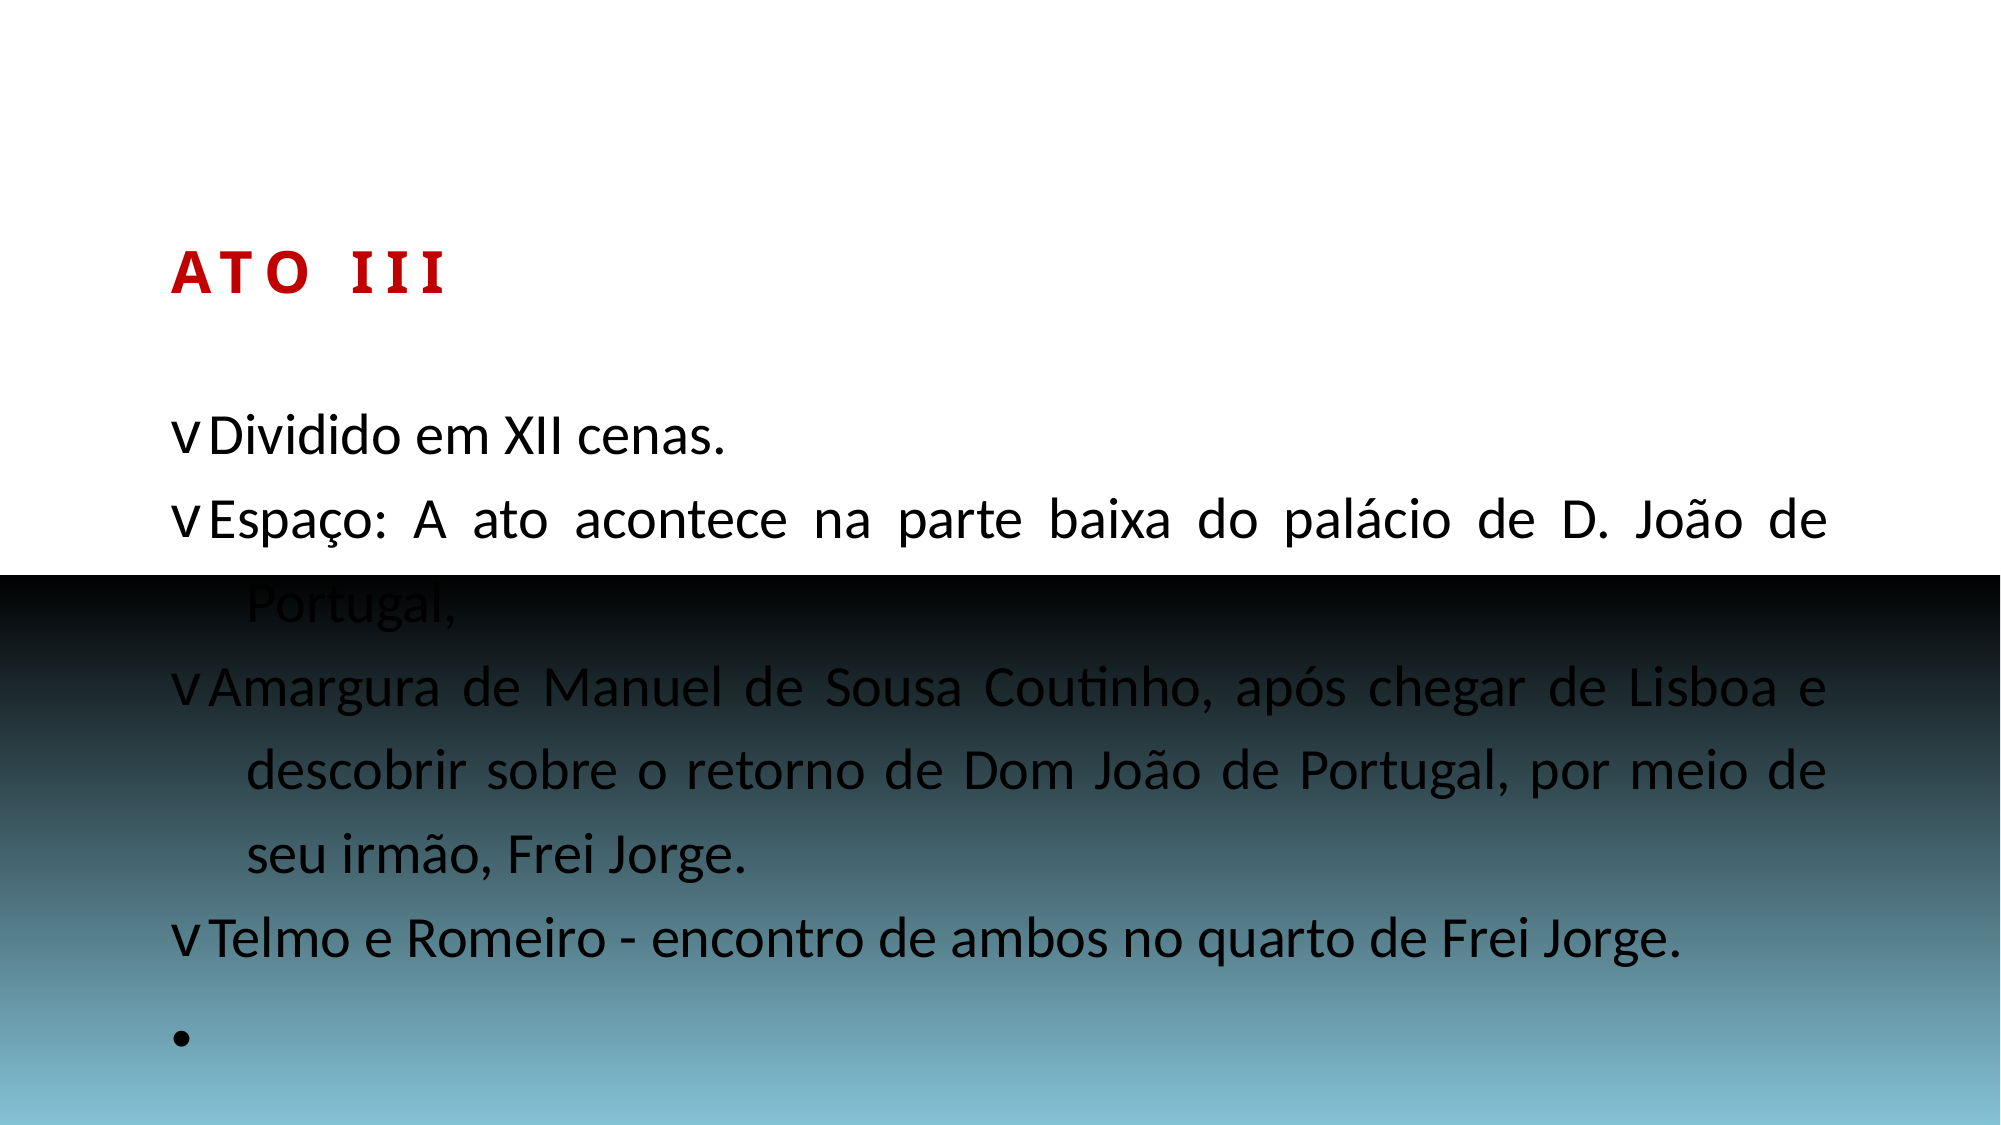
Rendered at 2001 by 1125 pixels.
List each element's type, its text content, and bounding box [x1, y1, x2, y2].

list Dividido em XII cenas. Espaço: A ato acontece na parte baixa do palácio de D. João de Portugal, Amargura de Manuel de Sousa Coutinho, após chegar de Lisboa e descobrir sobre o retorno de Dom João de Portugal, por meio de seu irmão, Frei Jorge. Telmo e Romeiro - encontro de ambos no quarto de Frei Jorge. [156, 375, 1844, 1014]
title Ato III [156, 124, 1844, 313]
